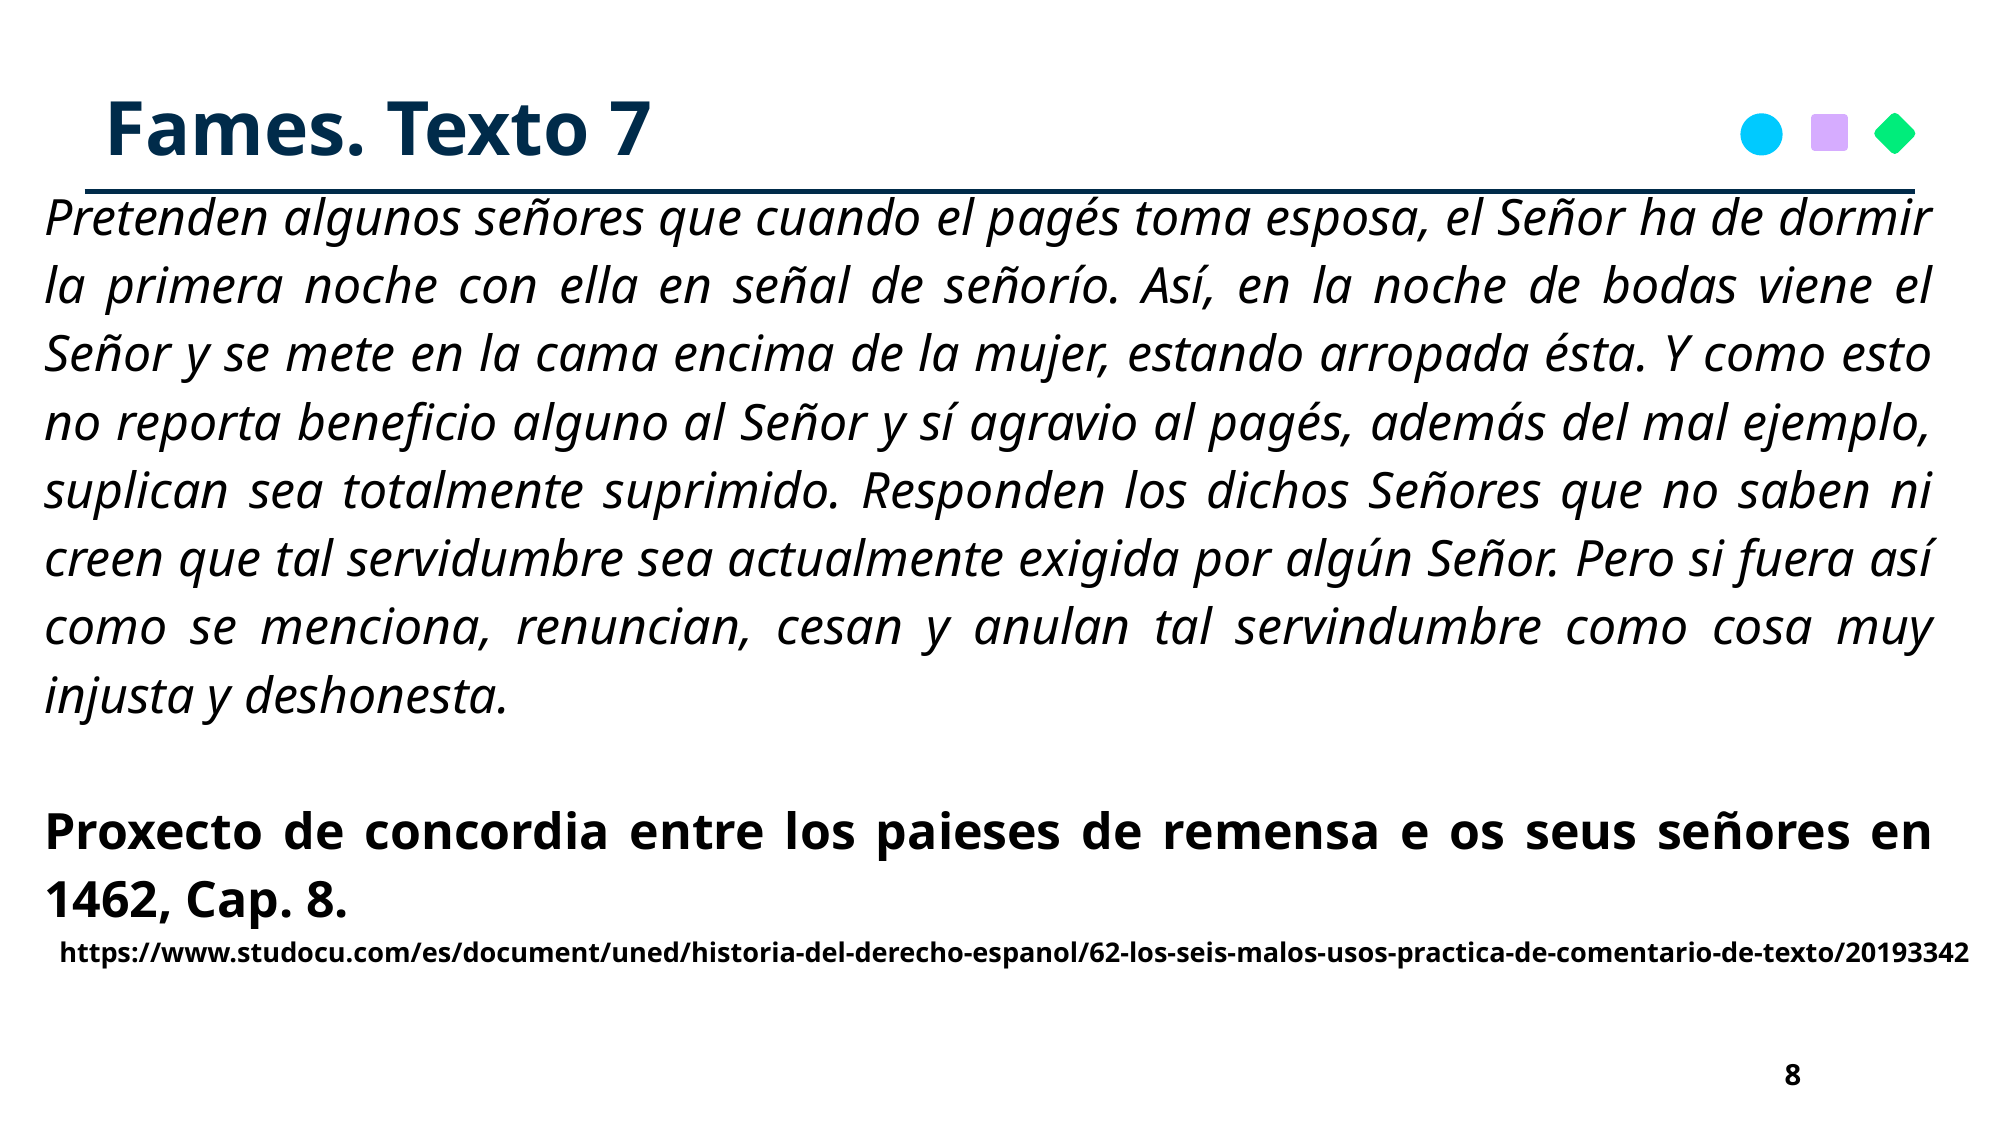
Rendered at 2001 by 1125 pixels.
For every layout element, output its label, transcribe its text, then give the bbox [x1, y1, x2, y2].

text_box https://www.studocu.com/es/document/uned/historia-del-derecho-espanol/62-los-seis-malos-usos-practica-de-comentario-de-texto/20193342 [44, 929, 1920, 975]
text_box Pretenden algunos señores que cuando el pagés toma esposa, el Señor ha de dormir la primera noche con ella en señal de señorío. Así, en la noche de bodas viene el Señor y se mete en la cama encima de la mujer, estando arropada ésta. Y como esto no reporta beneficio alguno al Señor y sí agravio al pagés, además del mal ejemplo, suplican sea totalmente suprimido. Responden los dichos Señores que no saben ni creen que tal servidumbre sea actualmente exigida por algún Señor. Pero si fuera así como se menciona, renuncian, cesan y anulan tal servindumbre como cosa muy injusta y deshonesta. Proxecto de concordia entre los paieses de remensa e os seus señores en 1462, Cap. 8. [29, 236, 1949, 879]
title Fames. Texto 7 [84, 29, 1601, 178]
